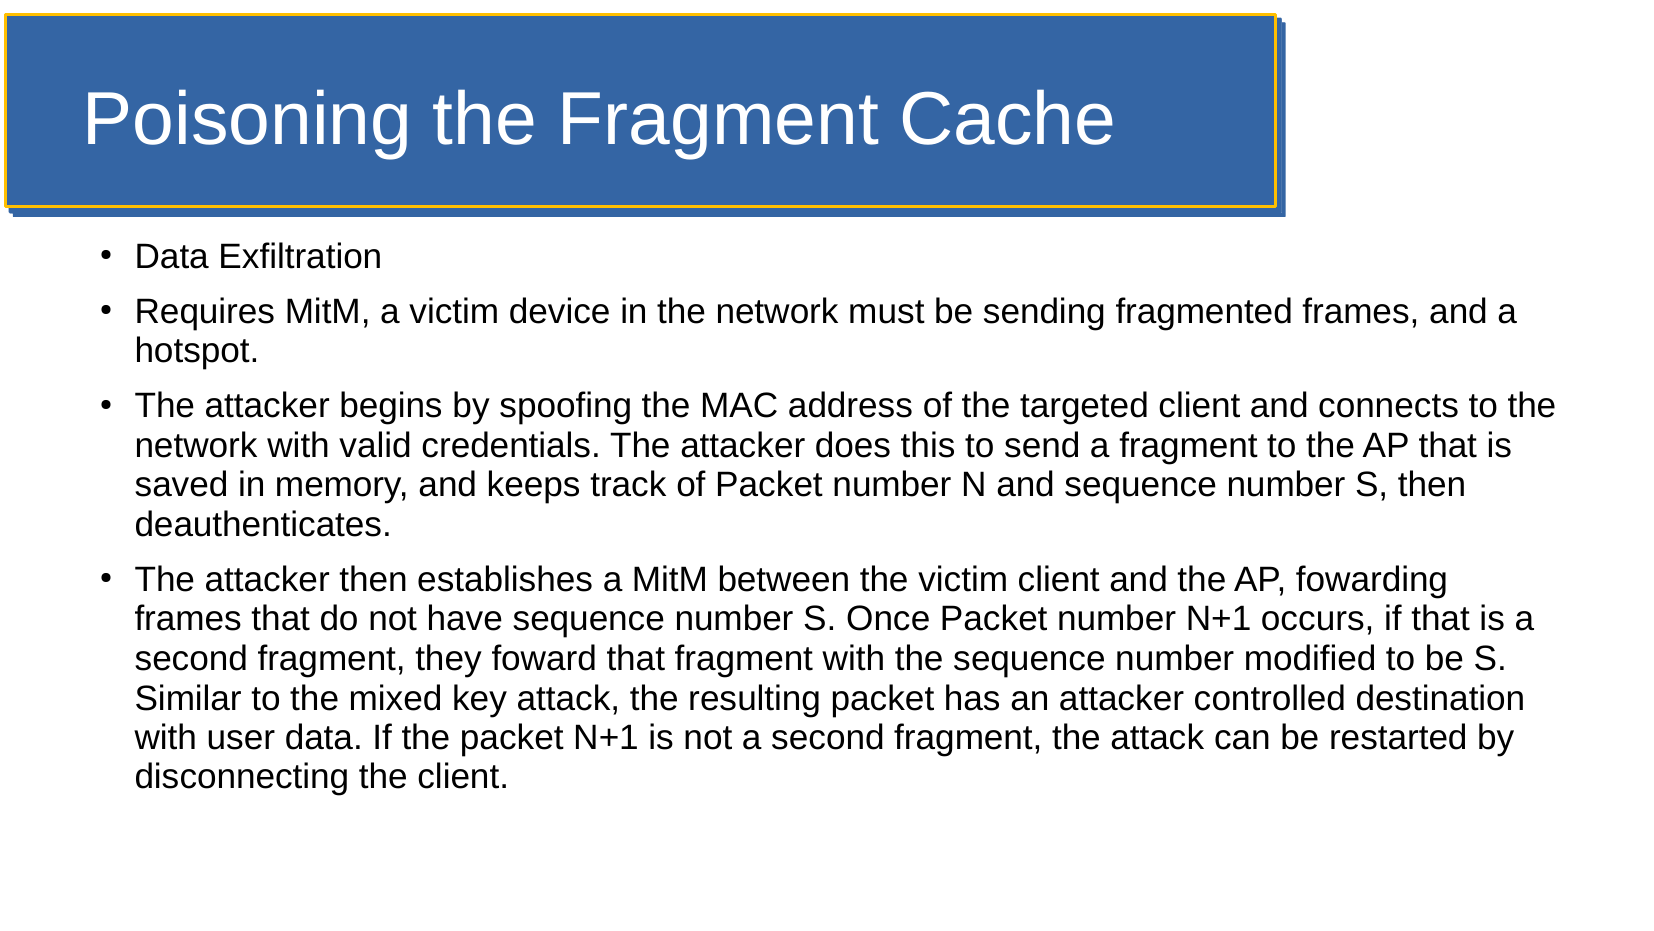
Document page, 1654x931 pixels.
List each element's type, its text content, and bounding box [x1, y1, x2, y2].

title Poisoning the Fragment Cache [82, 44, 1235, 192]
list Data Exfiltration Requires MitM, a victim device in the network must be sending fragmented frames, and a hotspot. The attacker begins by spoofing the MAC address of the targeted client and connects to the network with valid credentials. The attacker does this to send a fragment to the AP that is saved in memory, and keeps track of Packet number N and sequence number S, then deauthenticates. The attacker then establishes a MitM between the victim client and the AP, fowarding frames that do not have sequence number S. Once Packet number N+1 occurs, if that is a second fragment, they foward that fragment with the sequence number modified to be S. Similar to the mixed key attack, the resulting packet has an attacker controlled destination with user data. If the packet N+1 is not a second fragment, the attack can be restarted by disconnecting the client. [88, 236, 1565, 798]
